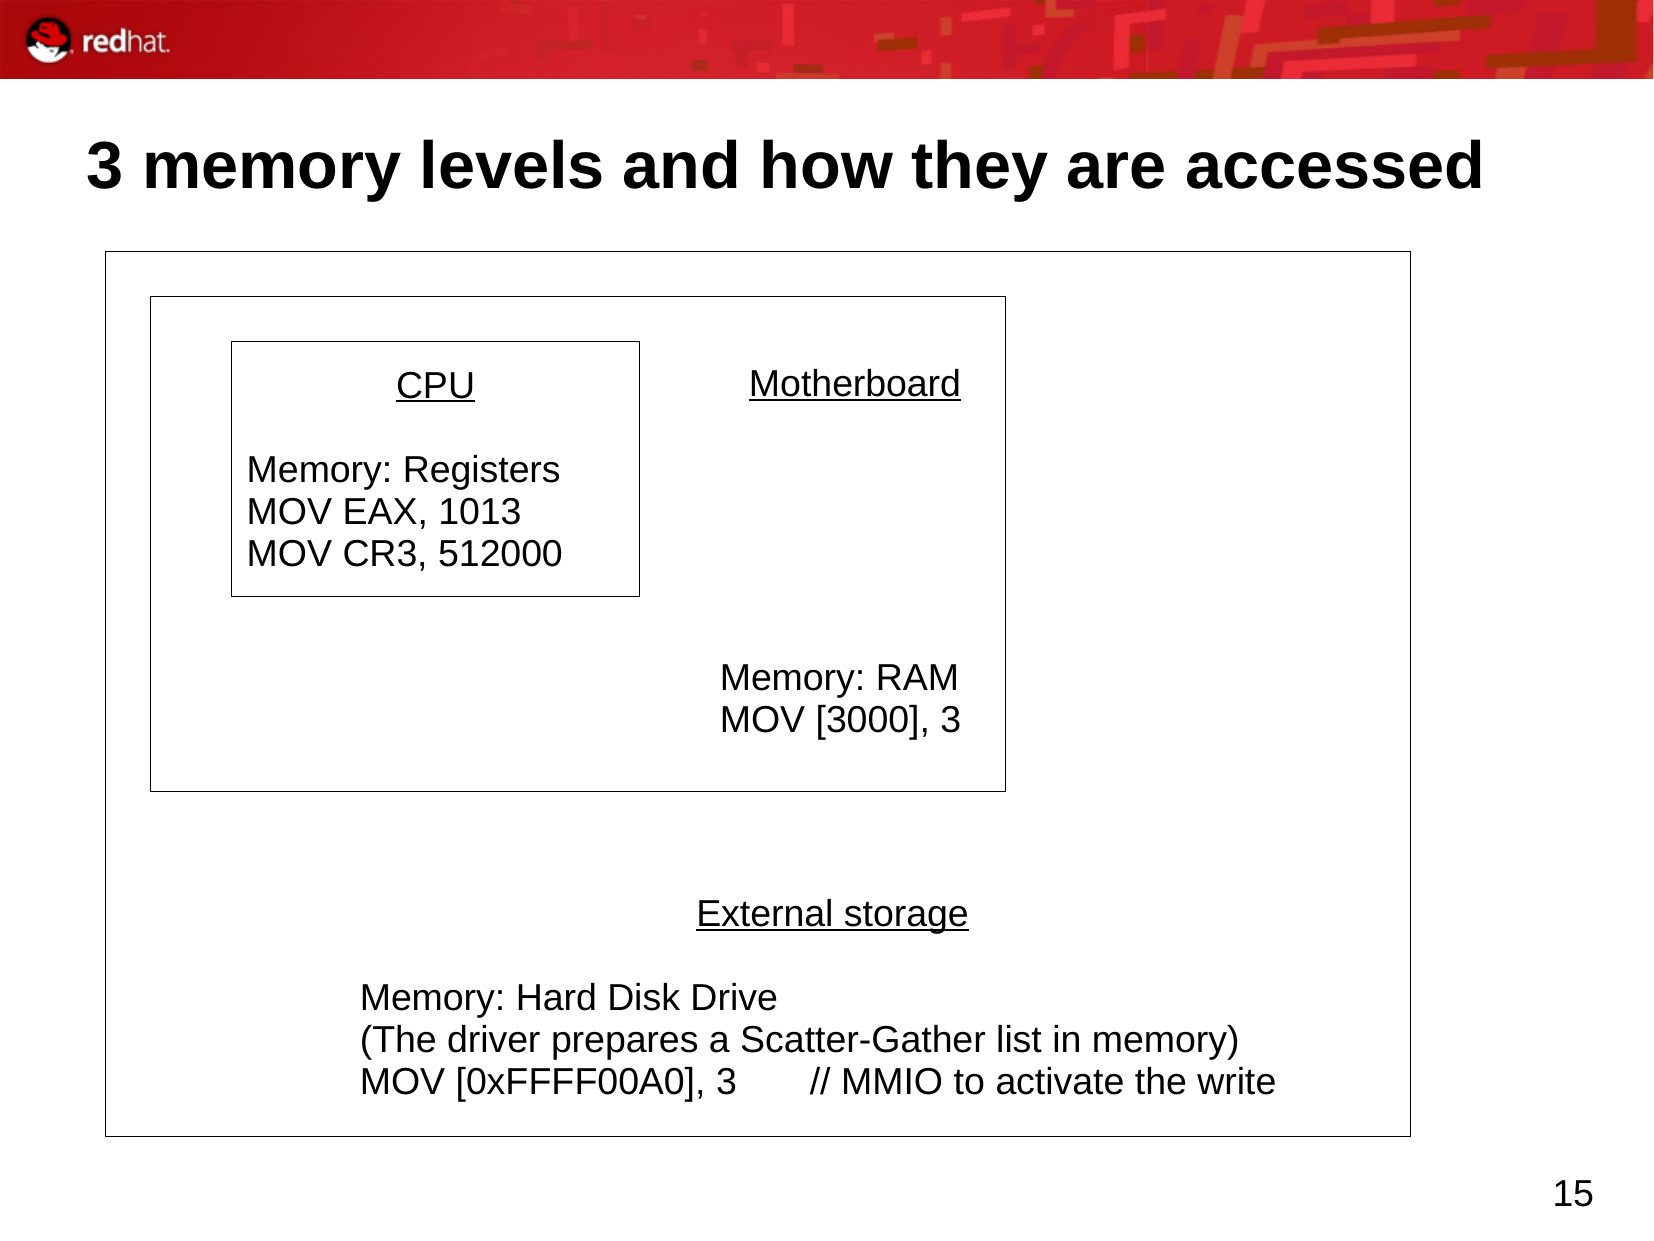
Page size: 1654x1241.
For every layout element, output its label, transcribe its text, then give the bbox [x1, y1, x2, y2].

title 3 memory levels and how they are accessed [86, 93, 1576, 244]
text_box CPU Memory: Registers MOV EAX, 1013 MOV CR3, 512000 [231, 341, 640, 597]
text_box [105, 251, 1411, 1137]
picture [0, 0, 1654, 79]
text_box Motherboard Memory: RAM MOV [3000], 3 [705, 355, 1006, 748]
text_box External storage Memory: Hard Disk Drive (The driver prepares a Scatter-Gather list in memory) MOV [0xFFFF00A0], 3 // MMIO to activate the write [345, 885, 1321, 1110]
